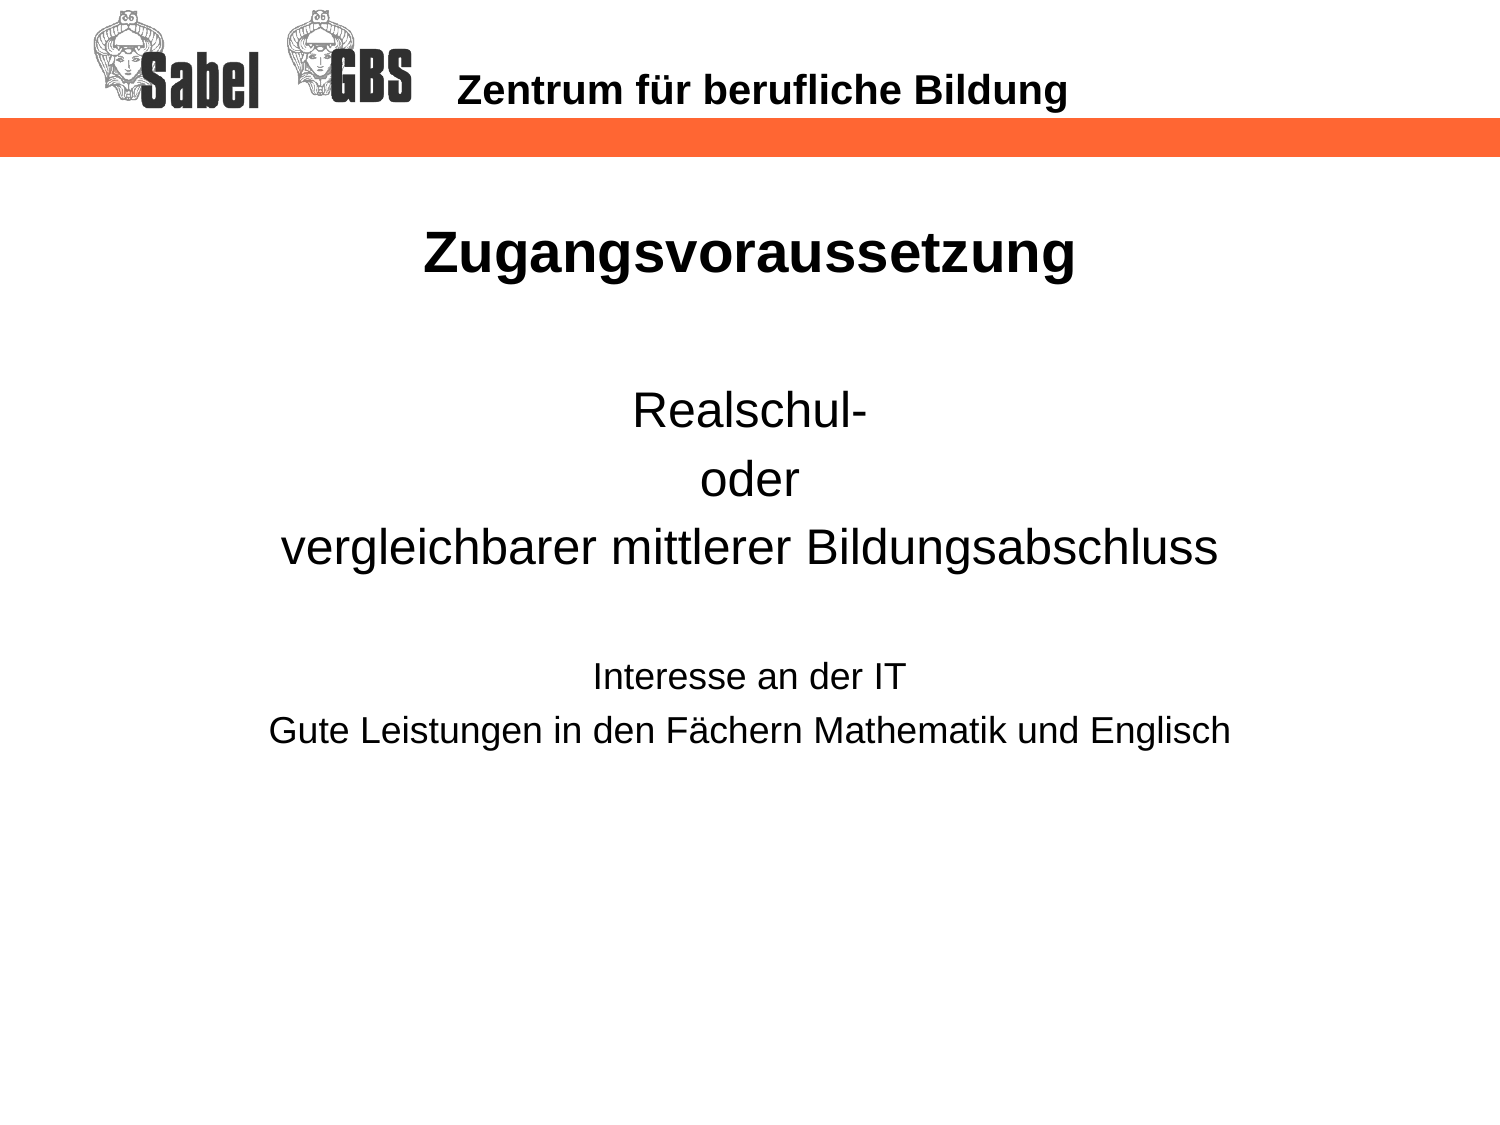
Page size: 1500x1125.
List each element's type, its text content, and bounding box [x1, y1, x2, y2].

picture [88, 0, 264, 118]
picture [265, 0, 433, 113]
title Zugangsvoraussetzung [112, 208, 1388, 296]
list Realschul- oder vergleichbarer mittlerer Bildungsabschluss Interesse an der IT Gute Leistungen in den Fächern Mathematik und Englisch [134, 374, 1366, 828]
